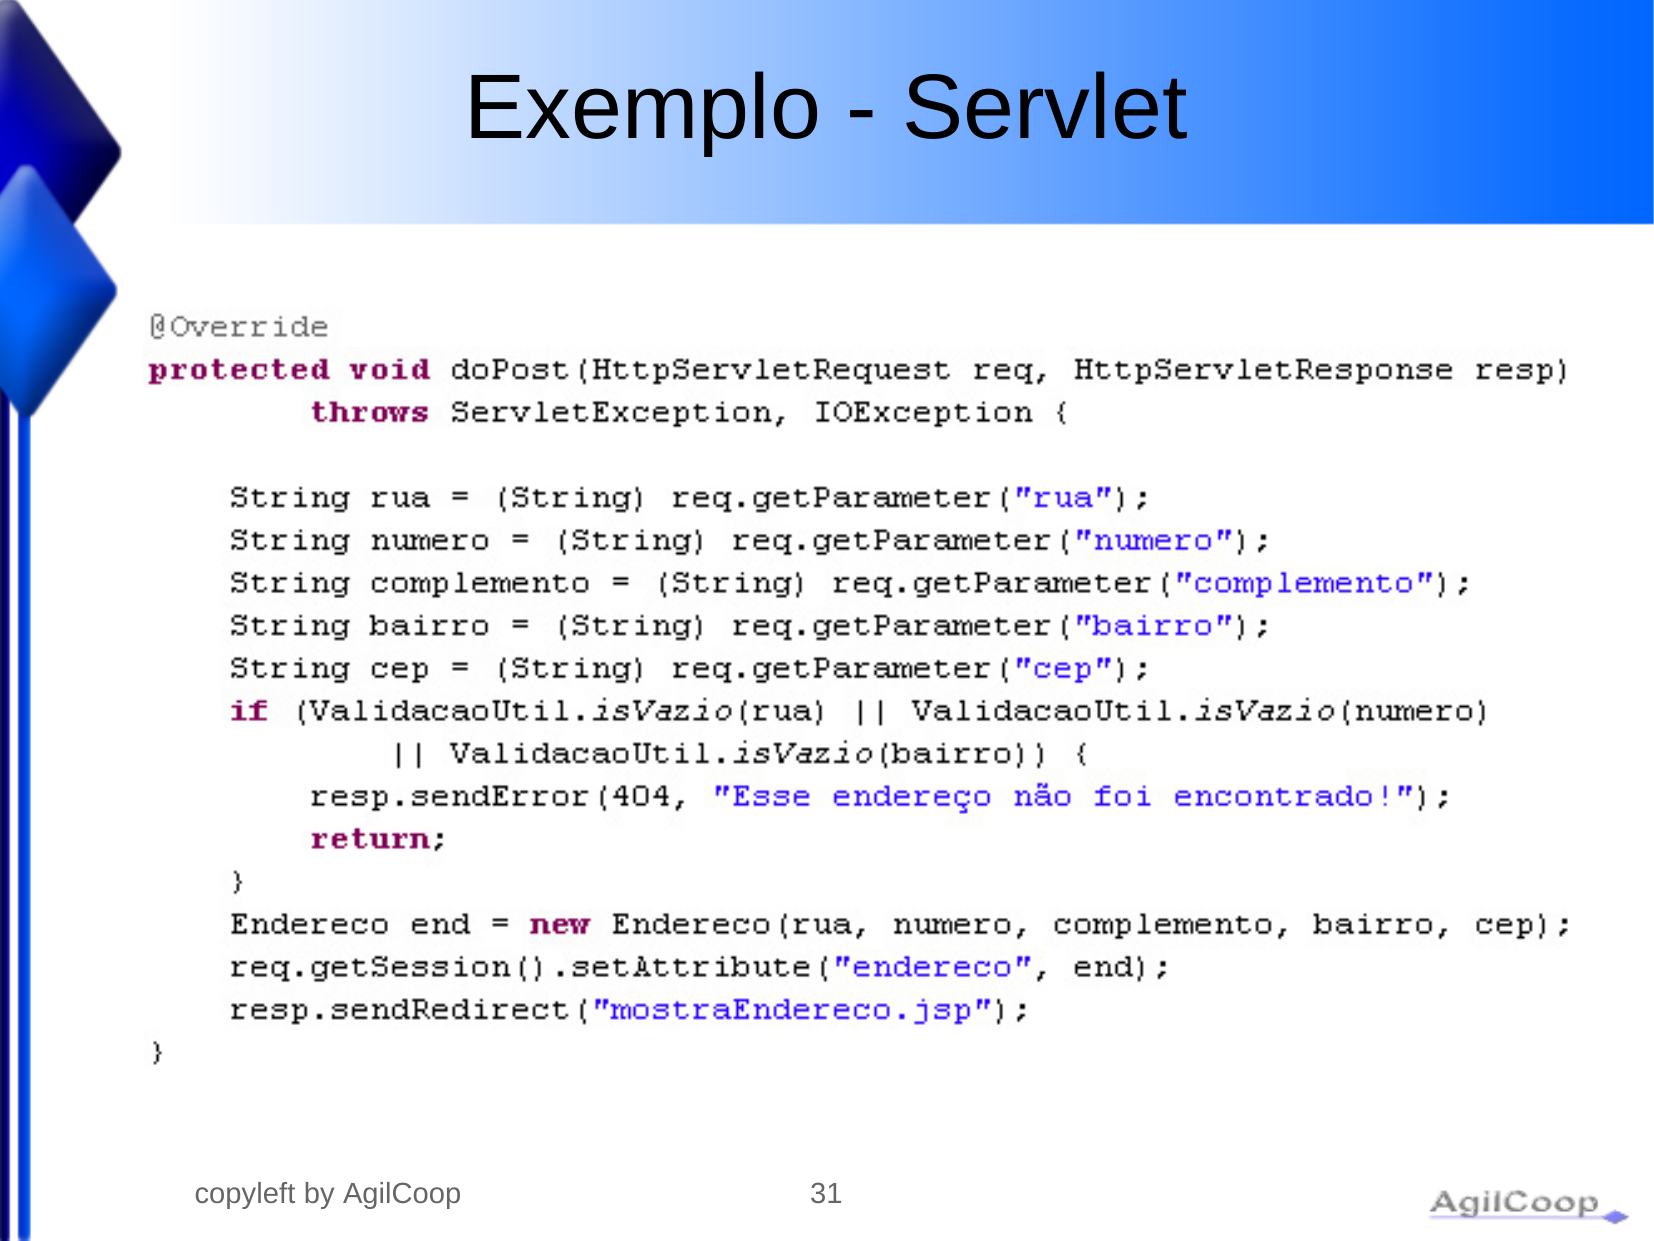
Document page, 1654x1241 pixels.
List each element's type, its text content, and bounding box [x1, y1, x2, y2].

title Exemplo - Servlet [82, 8, 1571, 215]
picture [0, 0, 1654, 1241]
